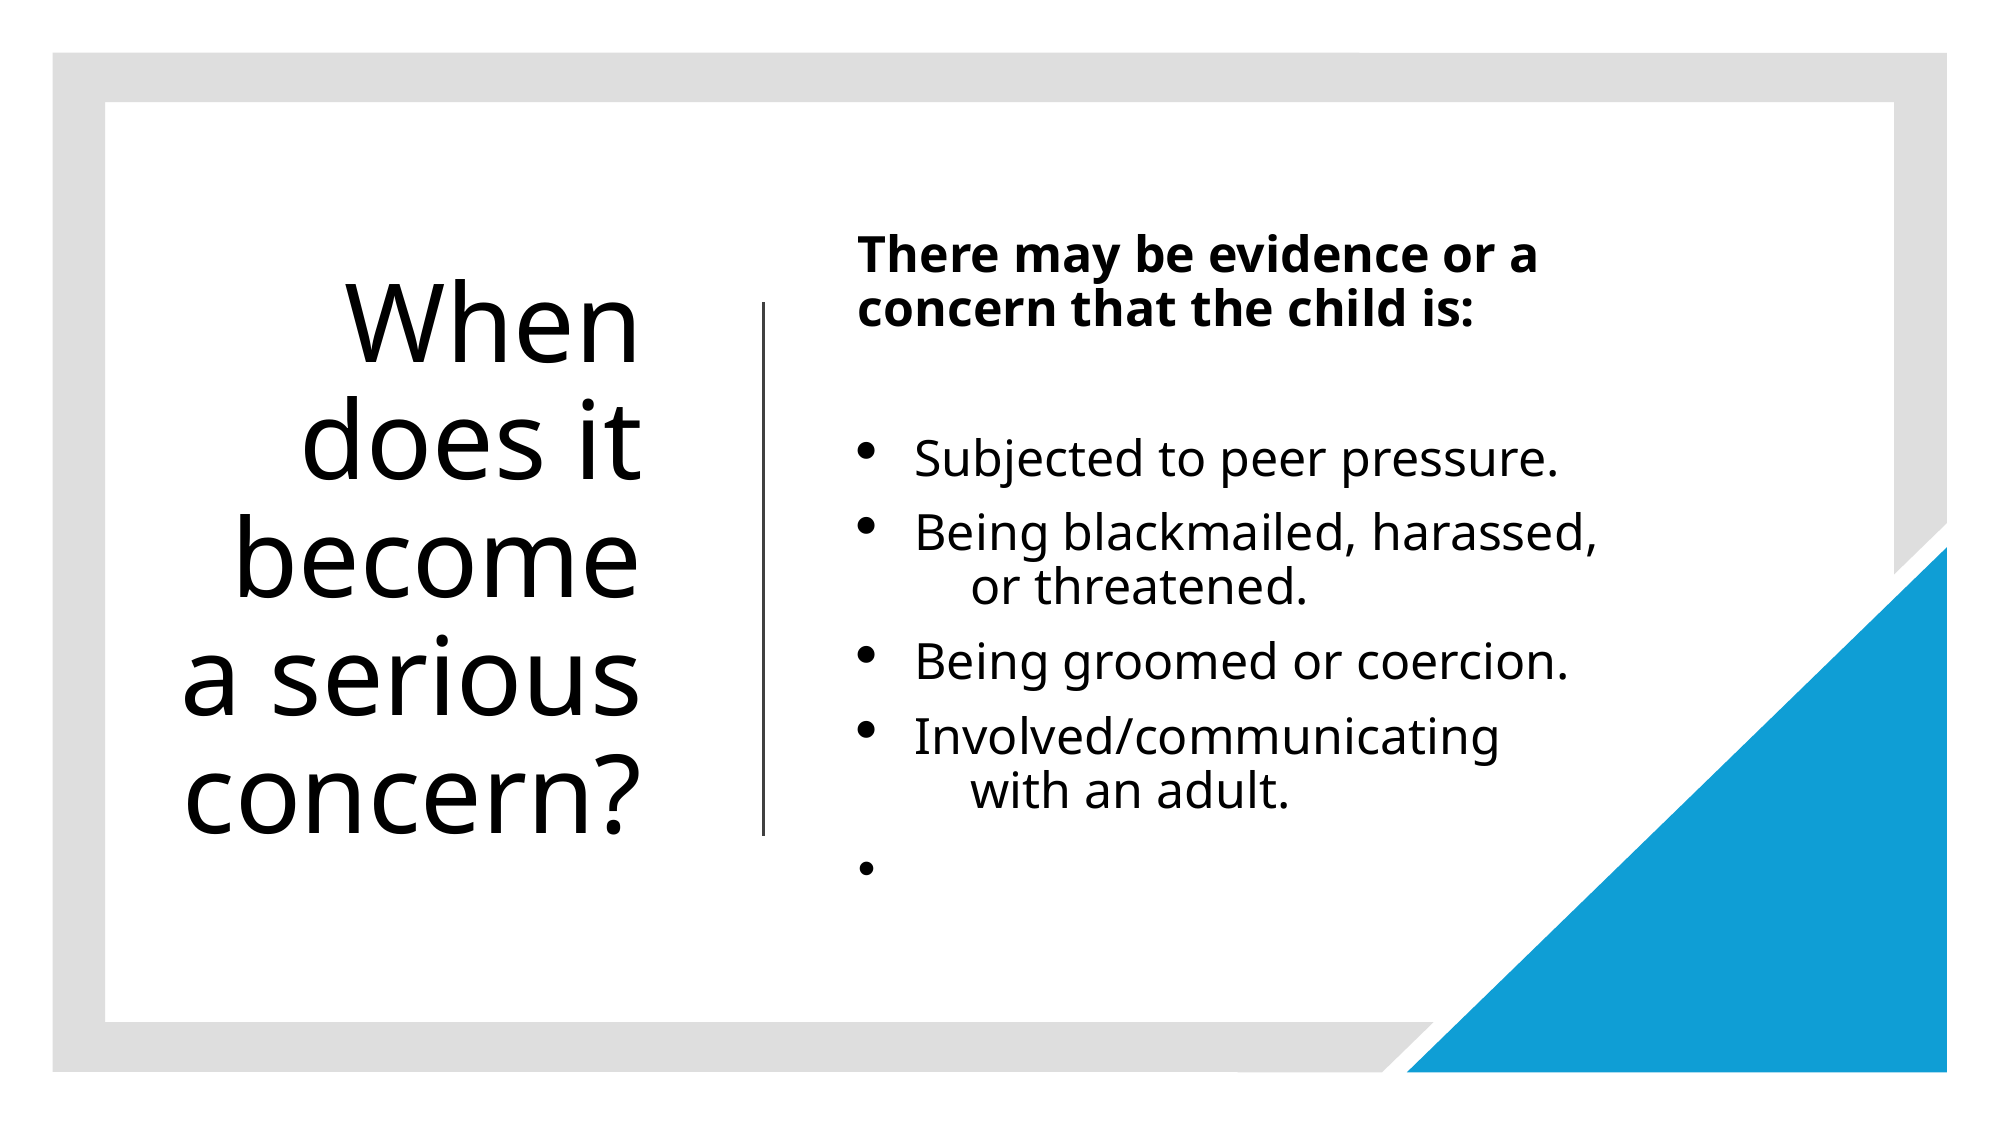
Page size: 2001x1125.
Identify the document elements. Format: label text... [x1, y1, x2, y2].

title When does it become a serious concern? [165, 195, 681, 931]
text_box [0, 0, 2000, 1125]
list There may be evidence or a concern that the child is: Subjected to peer pressure. Being blackmailed, harassed, or threatened. Being groomed or coercion. Involved/communicating with an adult. [843, 219, 1630, 906]
